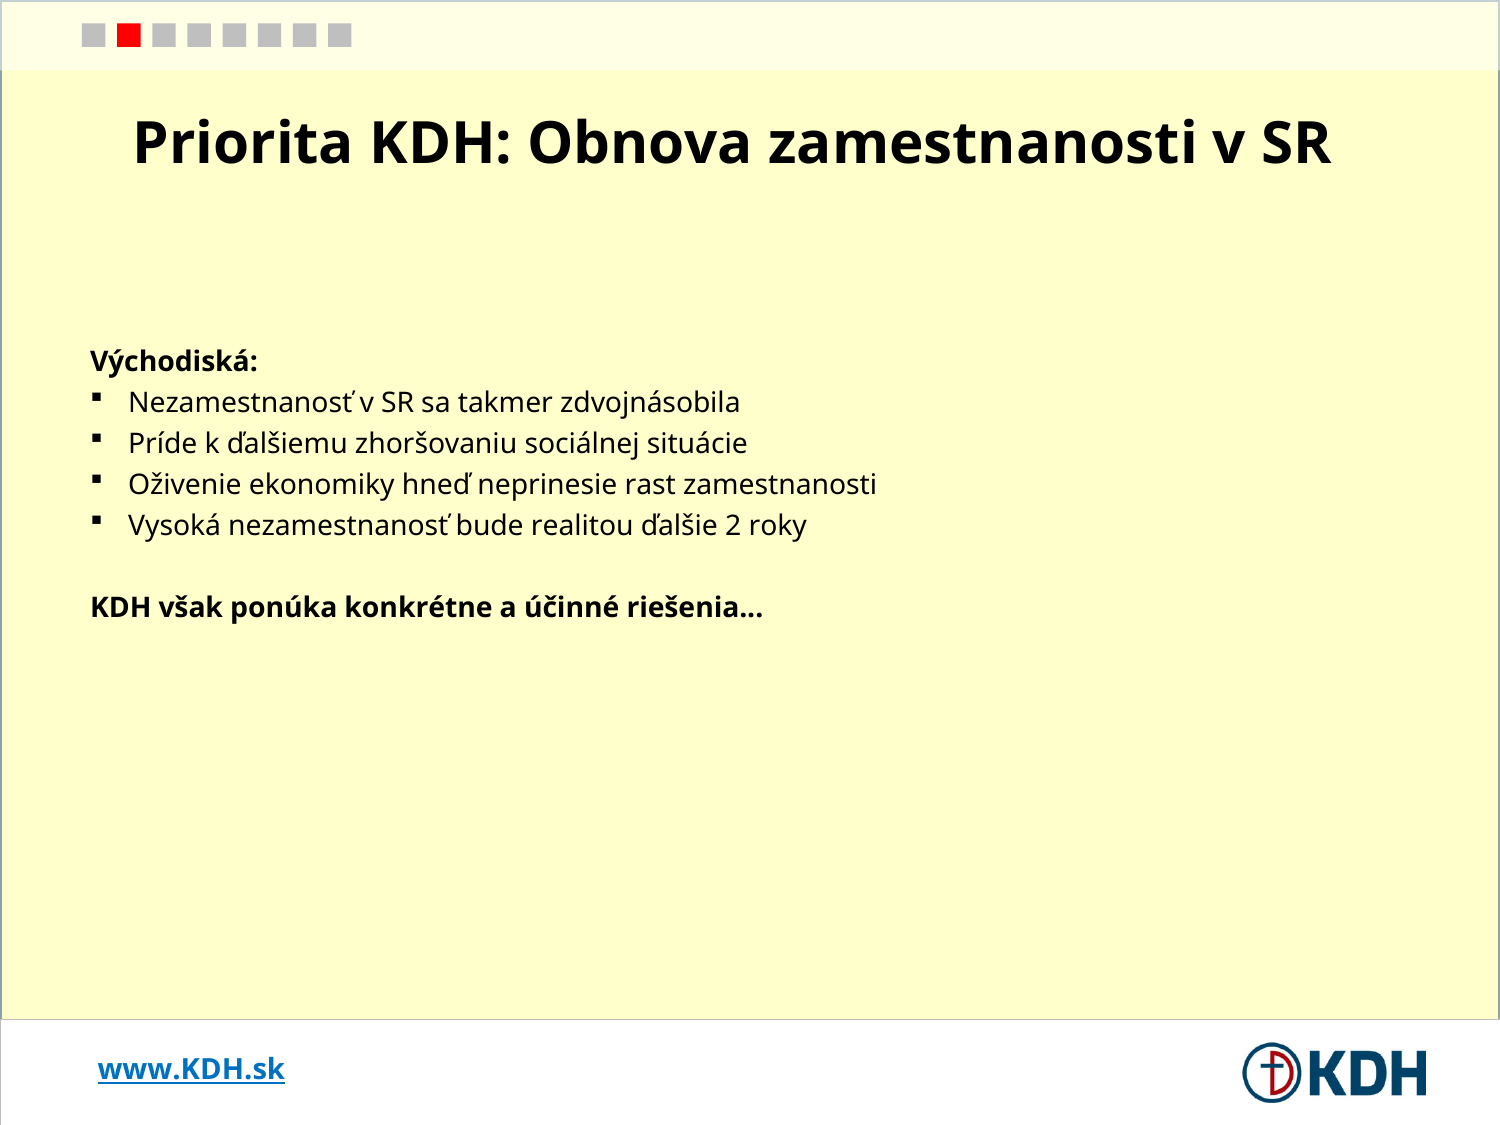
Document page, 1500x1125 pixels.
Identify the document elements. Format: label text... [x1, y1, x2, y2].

title Priorita KDH: Obnova zamestnanosti v SR [70, 63, 1395, 219]
text_box [222, 23, 247, 47]
picture [1242, 1042, 1426, 1103]
text_box [292, 23, 317, 47]
text_box [117, 23, 141, 47]
text_box [187, 23, 211, 47]
text_box [257, 23, 282, 47]
text_box [81, 23, 106, 47]
text_box [152, 23, 176, 47]
list Východiská: Nezamestnanosť v SR sa takmer zdvojnásobila Príde k ďalšiemu zhoršovaniu sociálnej situácie Oživenie ekonomiky hneď neprinesie rast zamestnanosti Vysoká nezamestnanosť bude realitou ďalšie 2 roky KDH však ponúka konkrétne a účinné riešenia... [75, 335, 1426, 633]
text_box [328, 23, 352, 47]
